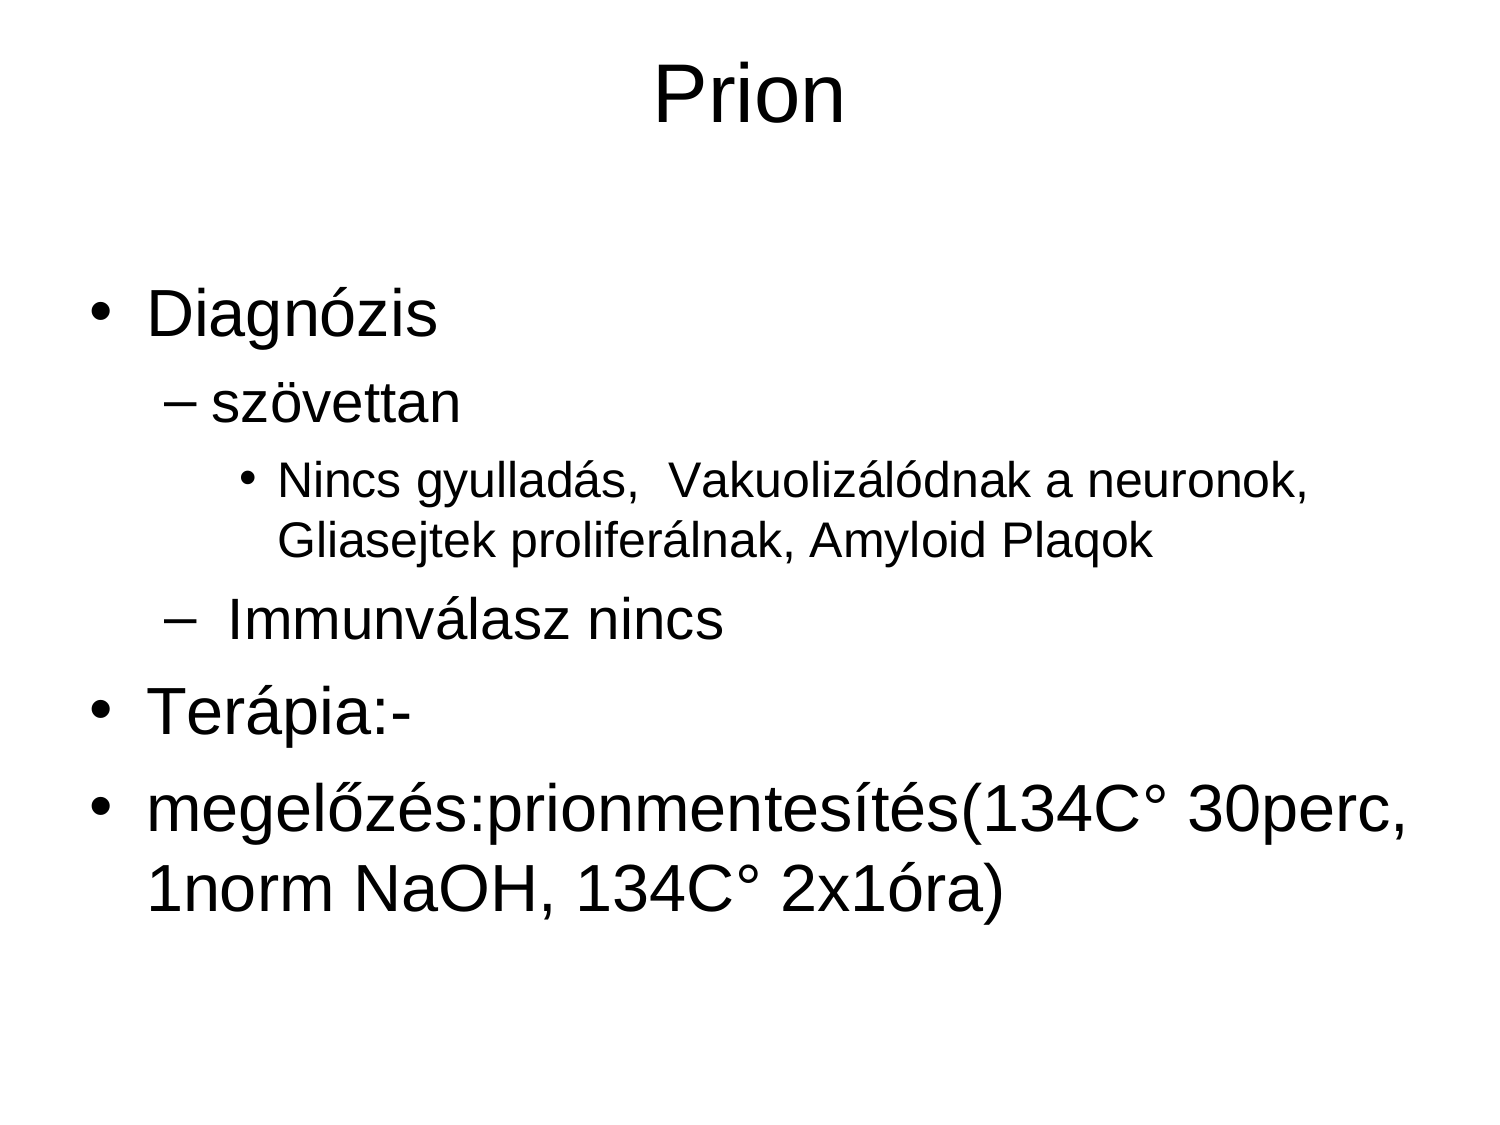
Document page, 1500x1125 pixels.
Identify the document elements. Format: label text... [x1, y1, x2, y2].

title Prion [75, 31, 1426, 247]
list Diagnózis szövettan Nincs gyulladás, Vakuolizálódnak a neuronok, Gliasejtek proliferálnak, Amyloid Plaqok Immunválasz nincs Terápia:- megelőzés:prionmentesítés(134C° 30perc, 1norm NaOH, 134C° 2x1óra) [75, 262, 1426, 1005]
